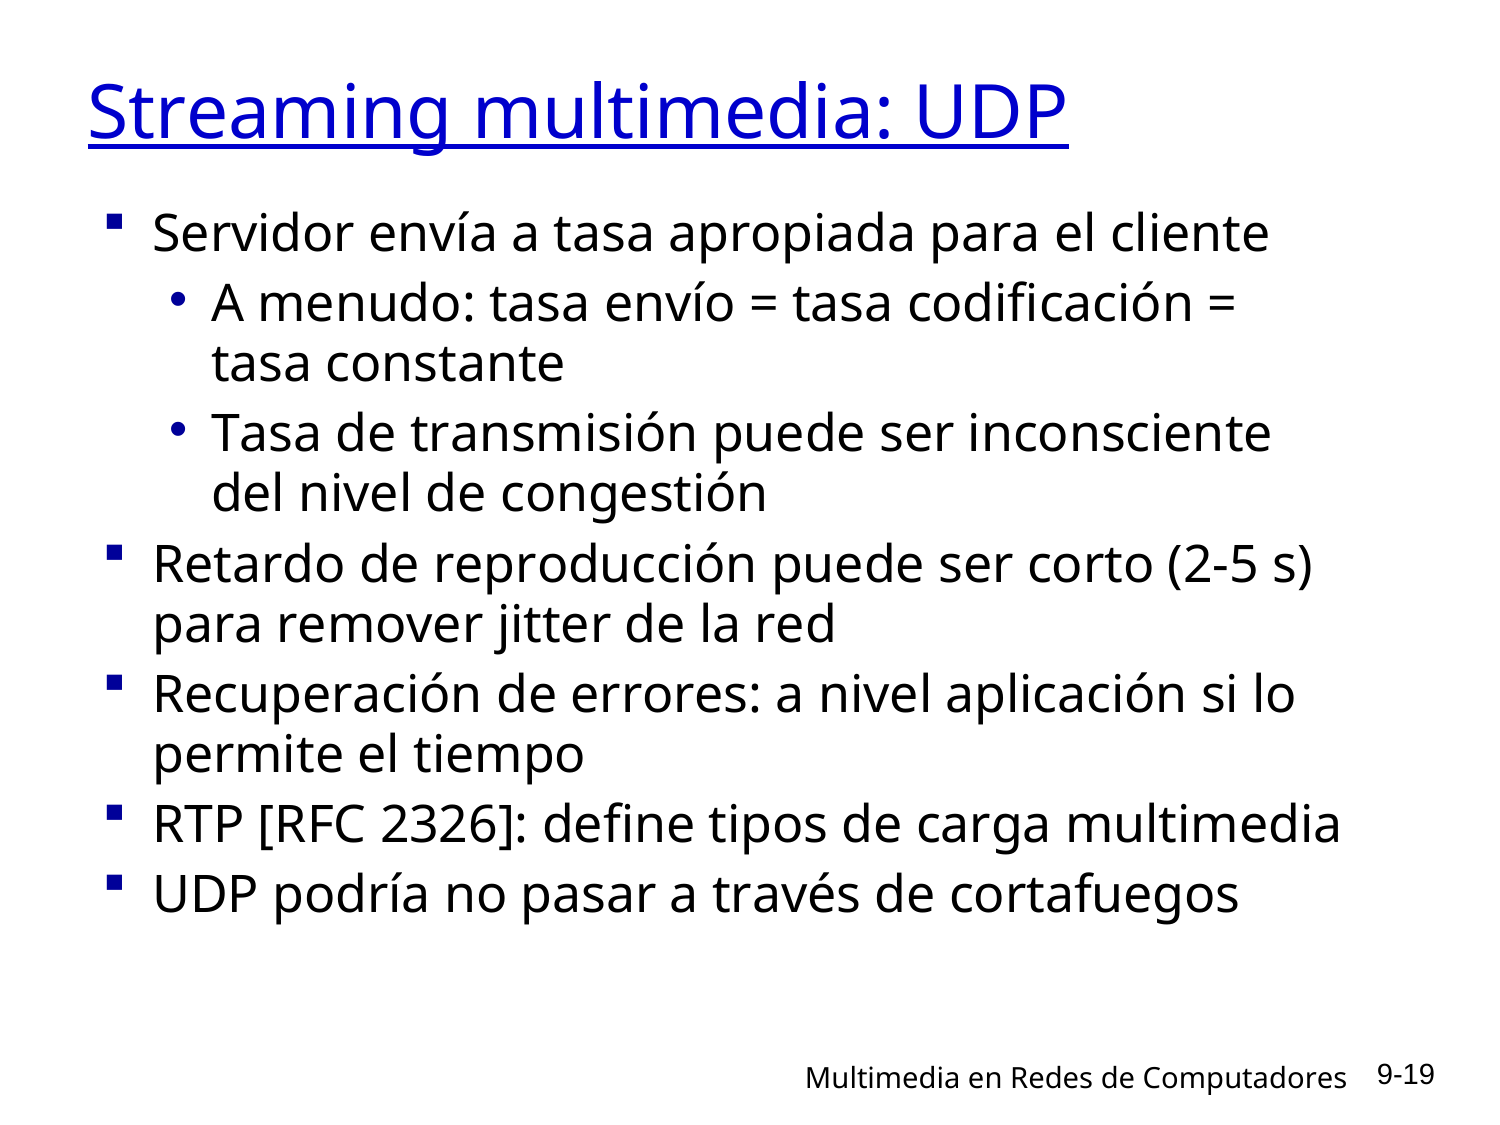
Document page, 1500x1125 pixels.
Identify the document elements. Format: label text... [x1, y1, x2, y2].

title Streaming multimedia: UDP [87, 37, 1363, 181]
list Servidor envía a tasa apropiada para el cliente A menudo: tasa envío = tasa codificación = tasa constante Tasa de transmisión puede ser inconsciente del nivel de congestión Retardo de reproducción puede ser corto (2-5 s) para remover jitter de la red Recuperación de errores: a nivel aplicación si lo permite el tiempo RTP [RFC 2326]: define tipos de carga multimedia UDP podría no pasar a través de cortafuegos [87, 196, 1363, 953]
